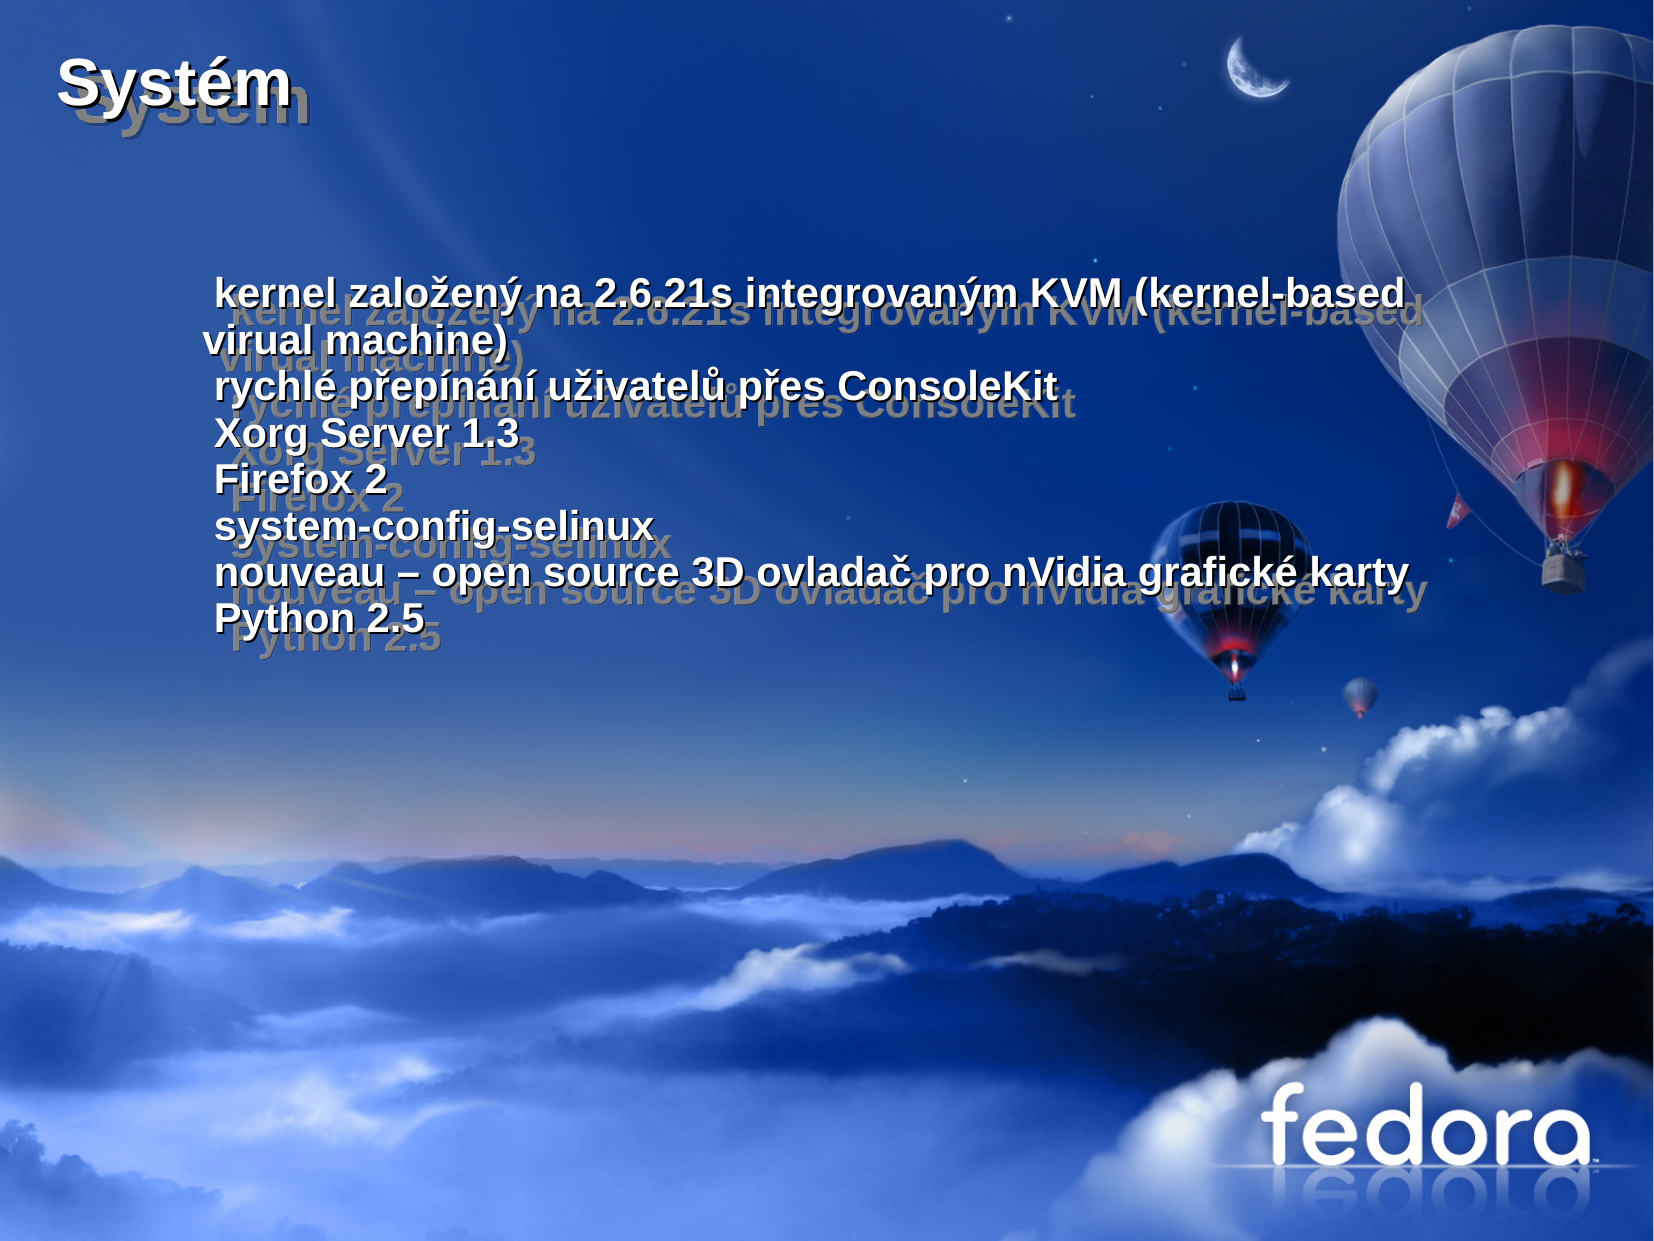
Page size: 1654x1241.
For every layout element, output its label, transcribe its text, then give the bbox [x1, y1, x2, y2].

text_box Systém [41, 37, 1613, 154]
text_box kernel založený na 2.6.21s integrovaným KVM (kernel-based virual machine) rychlé přepínání uživatelů přes ConsoleKit Xorg Server 1.3 Firefox 2 system-config-selinux nouveau – open source 3D ovladač pro nVidia grafické karty Python 2.5 [187, 262, 1538, 784]
picture [0, 0, 1654, 1241]
